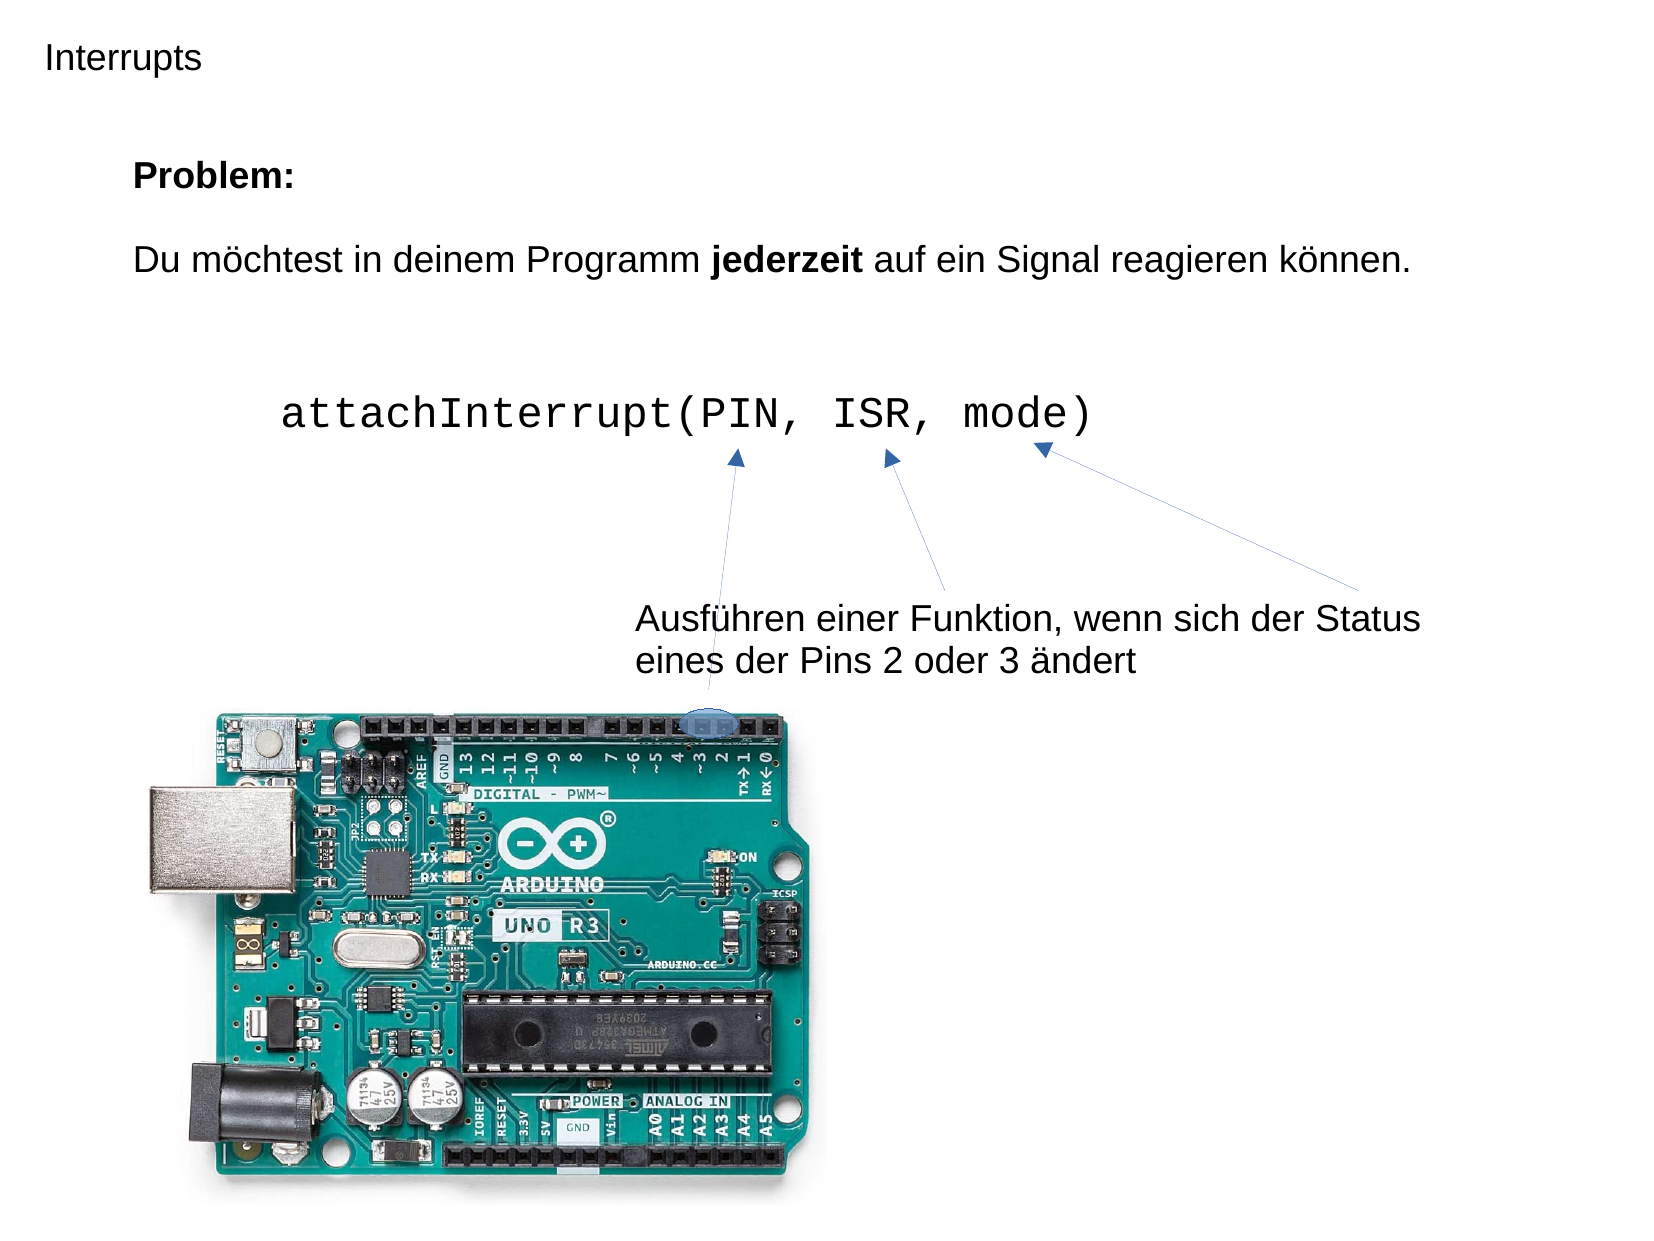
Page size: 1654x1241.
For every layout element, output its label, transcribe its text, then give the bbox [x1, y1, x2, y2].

text_box attachInterrupt(PIN, ISR, mode) [265, 383, 1215, 449]
text_box Ausführen einer Funktion, wenn sich der Status eines der Pins 2 oder 3 ändert [620, 590, 720, 690]
text_box Ausführen einer Funktion, wenn sich der Status eines der Pins 2 oder 3 ändert [709, 590, 1448, 690]
picture [147, 708, 827, 1205]
text_box [679, 708, 739, 739]
text_box Interrupts [29, 29, 709, 87]
text_box Problem: Du möchtest in deinem Programm jederzeit auf ein Signal reagieren können. [118, 147, 1536, 331]
